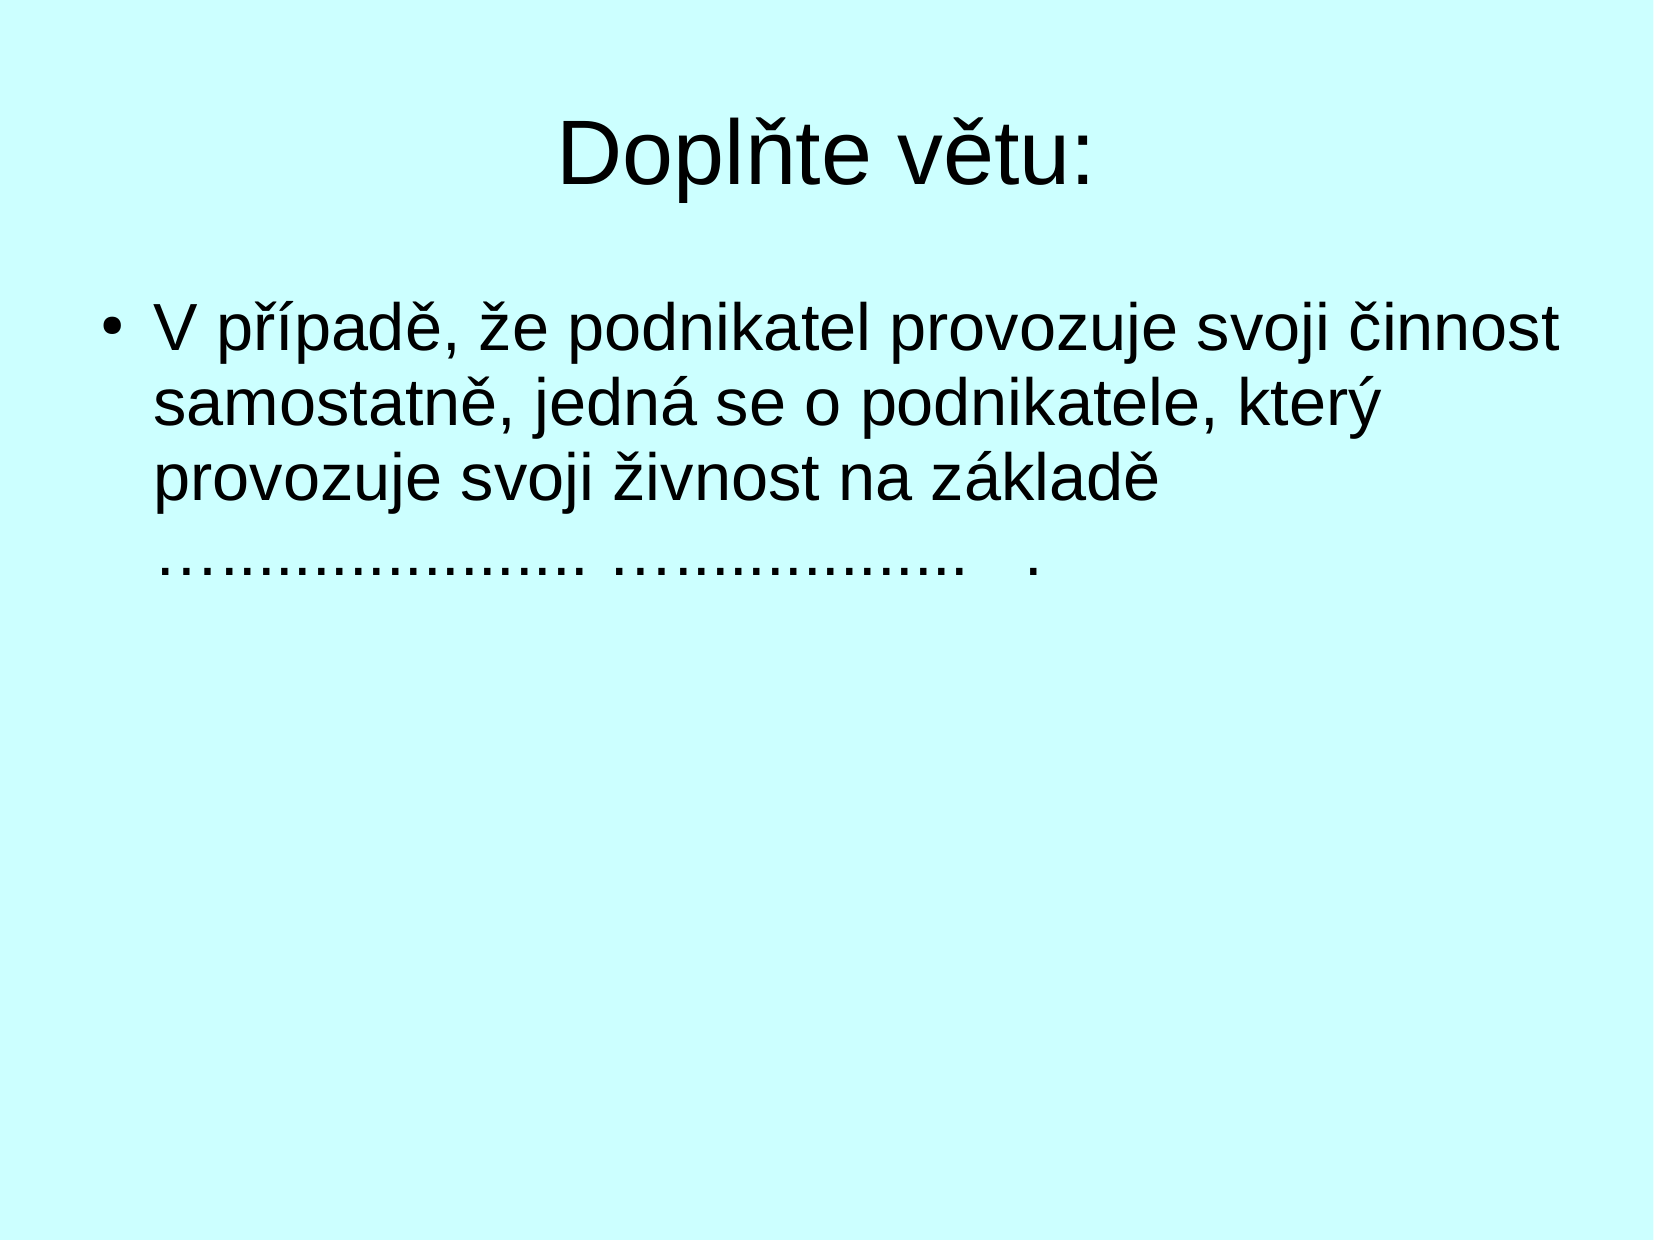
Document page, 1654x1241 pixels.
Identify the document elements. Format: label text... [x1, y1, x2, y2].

list V případě, že podnikatel provozuje svoji činnost samostatně, jedná se o podnikatele, který provozuje svoji živnost na základě ….................... …................ . [82, 290, 1571, 1109]
title Doplňte větu: [82, 49, 1571, 257]
